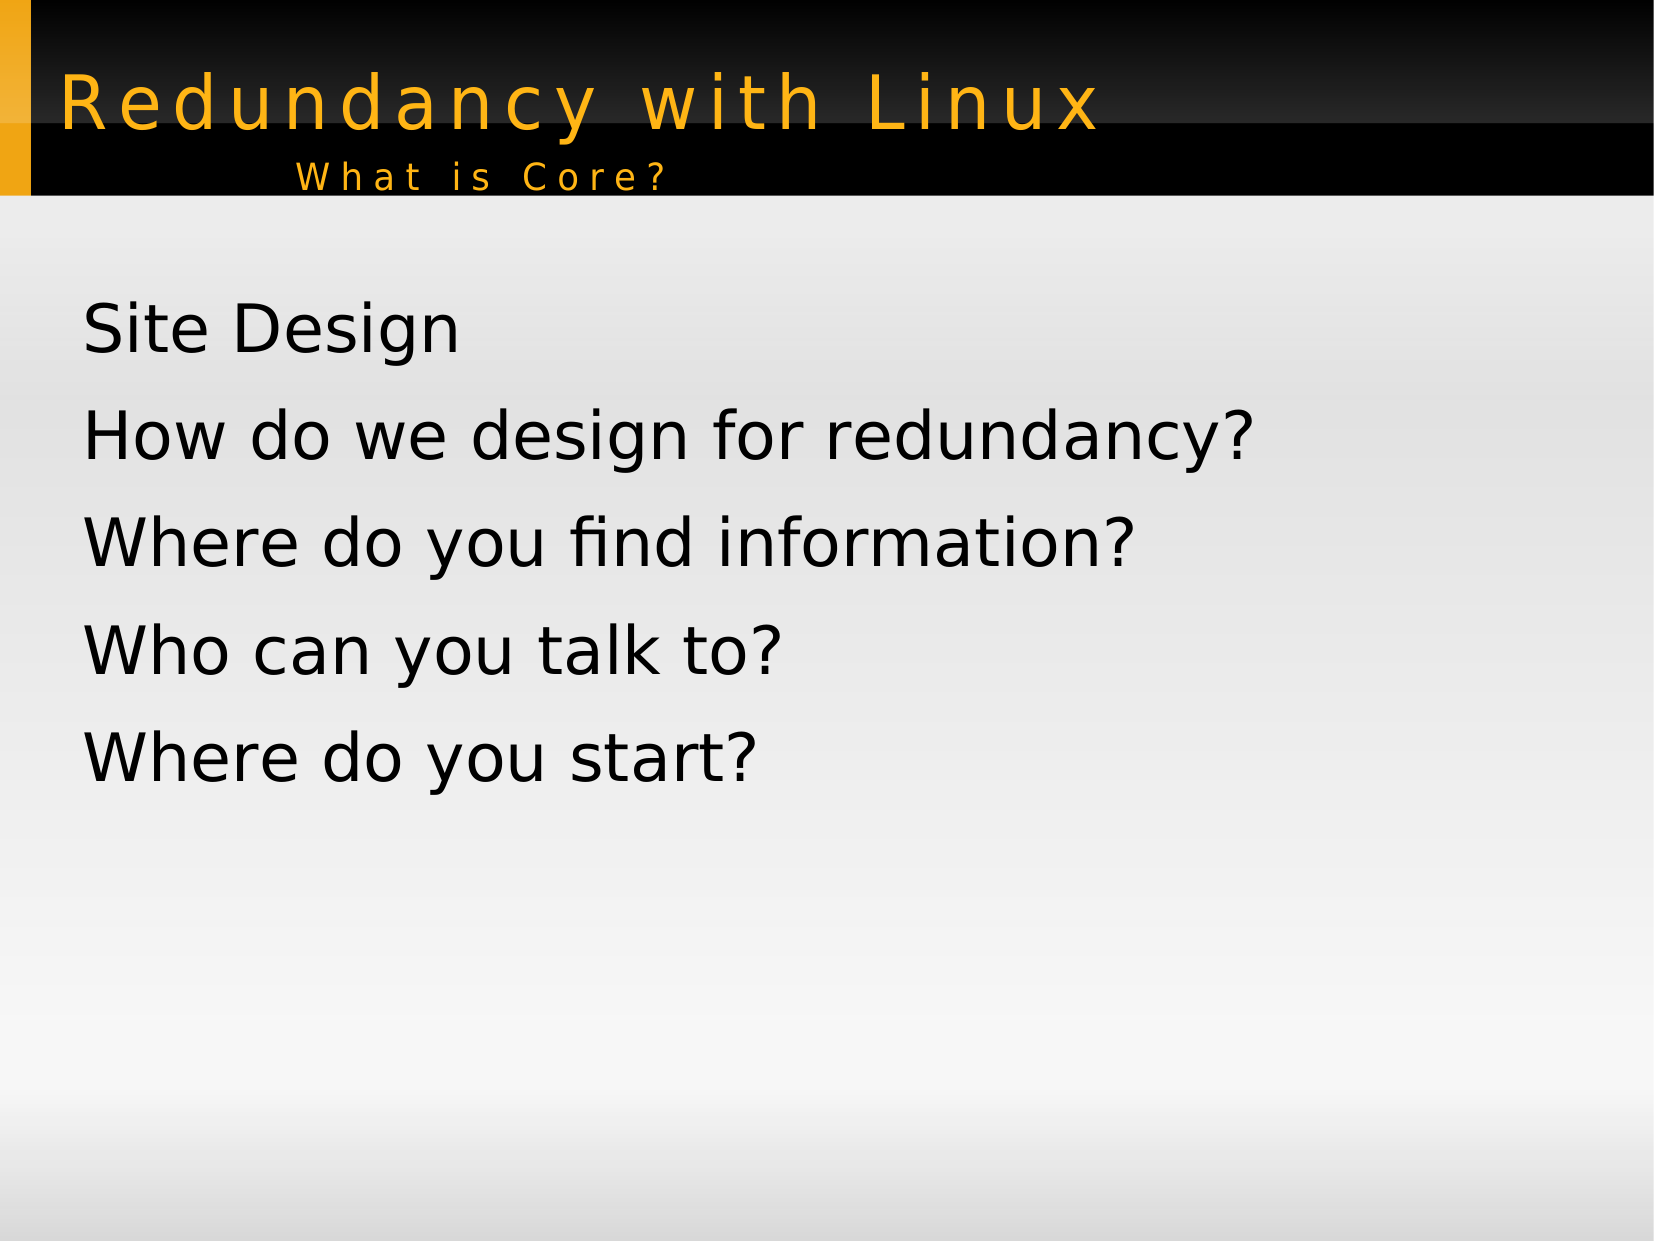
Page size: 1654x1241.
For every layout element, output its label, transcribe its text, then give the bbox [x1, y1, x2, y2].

title Redundancy with Linux [59, 29, 1270, 178]
picture [0, 0, 1654, 1241]
title What is Core? [295, 118, 1063, 237]
list Site Design How do we design for redundancy? Where do you find information? Who can you talk to? Where do you start? [82, 290, 1571, 1109]
